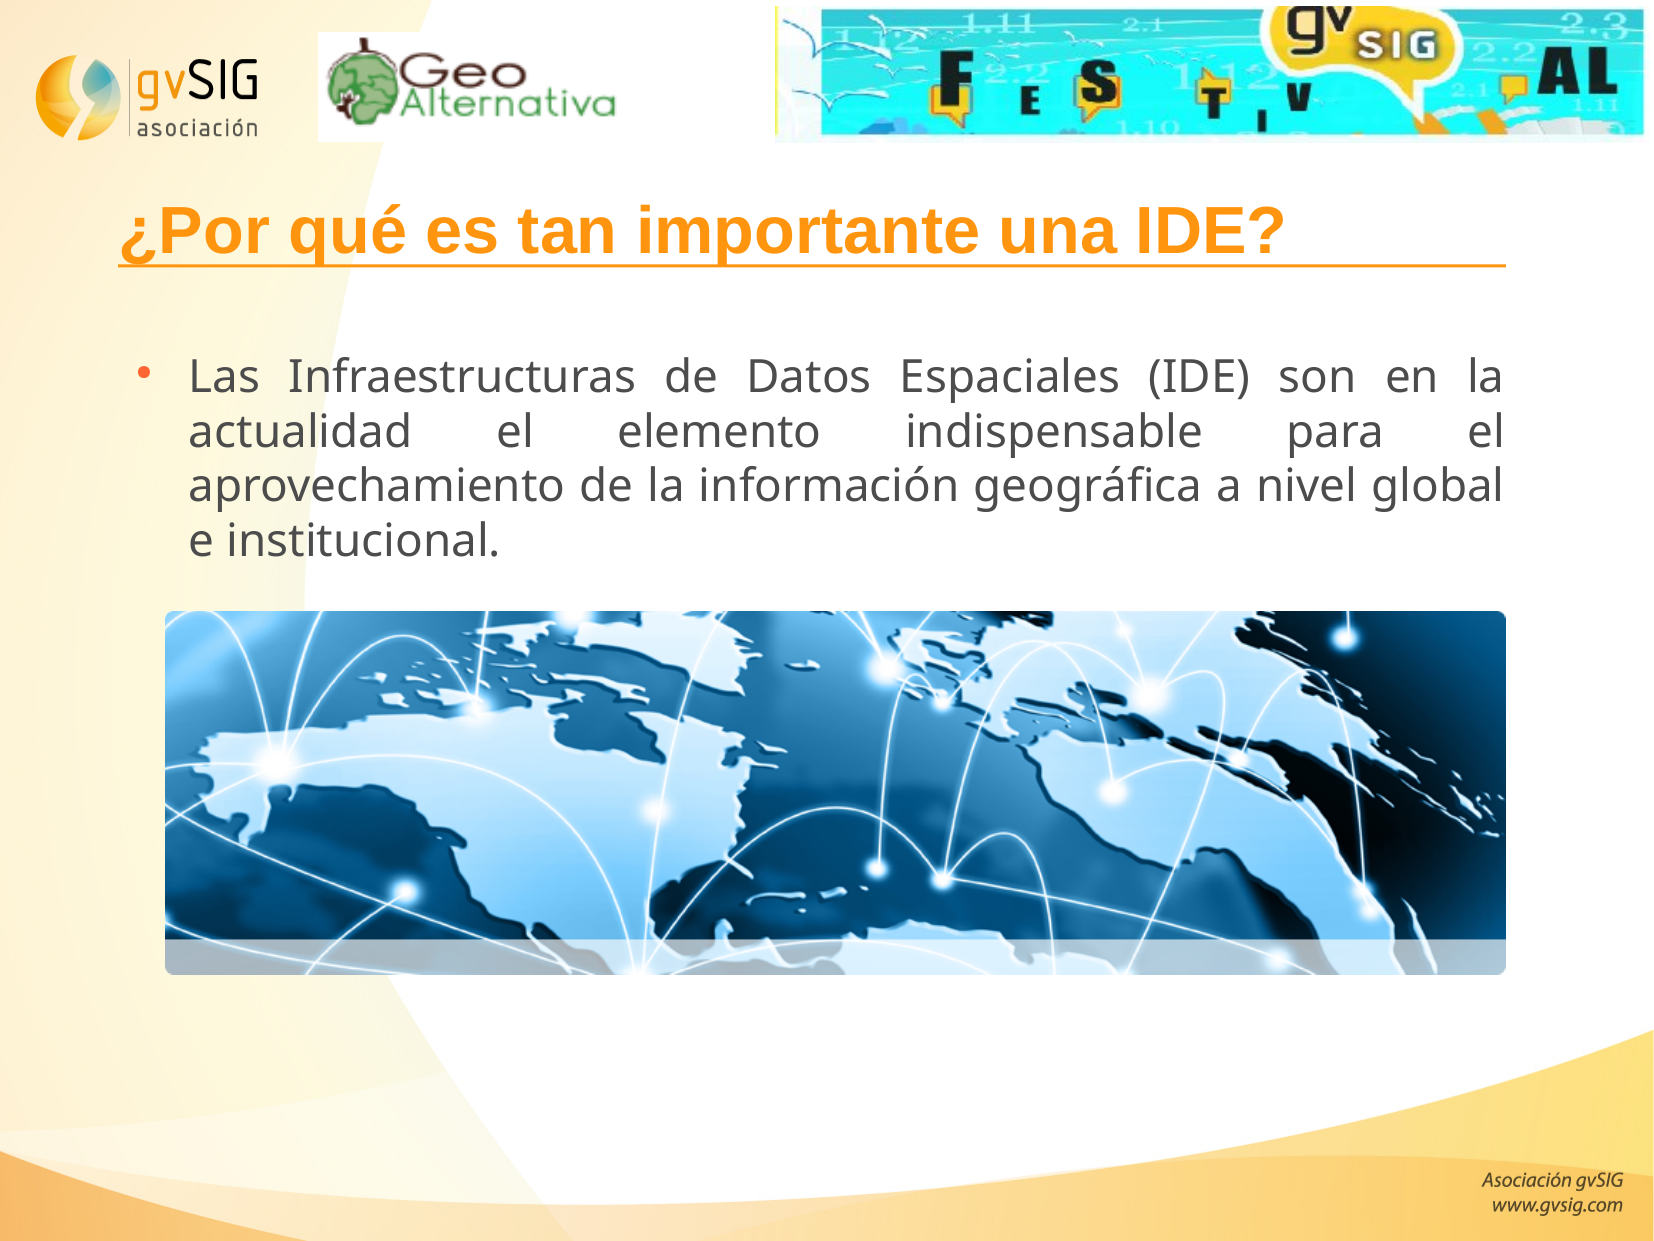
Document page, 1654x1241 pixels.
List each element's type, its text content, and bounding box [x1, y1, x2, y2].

picture [0, 0, 1654, 1241]
text_box ¿Por qué es tan importante una IDE? [118, 177, 1607, 276]
text_box Las Infraestructuras de Datos Espaciales (IDE) son en la actualidad el elemento indispensable para el aprovechamiento de la información geográfica a nivel global e institucional. [118, 301, 1506, 584]
